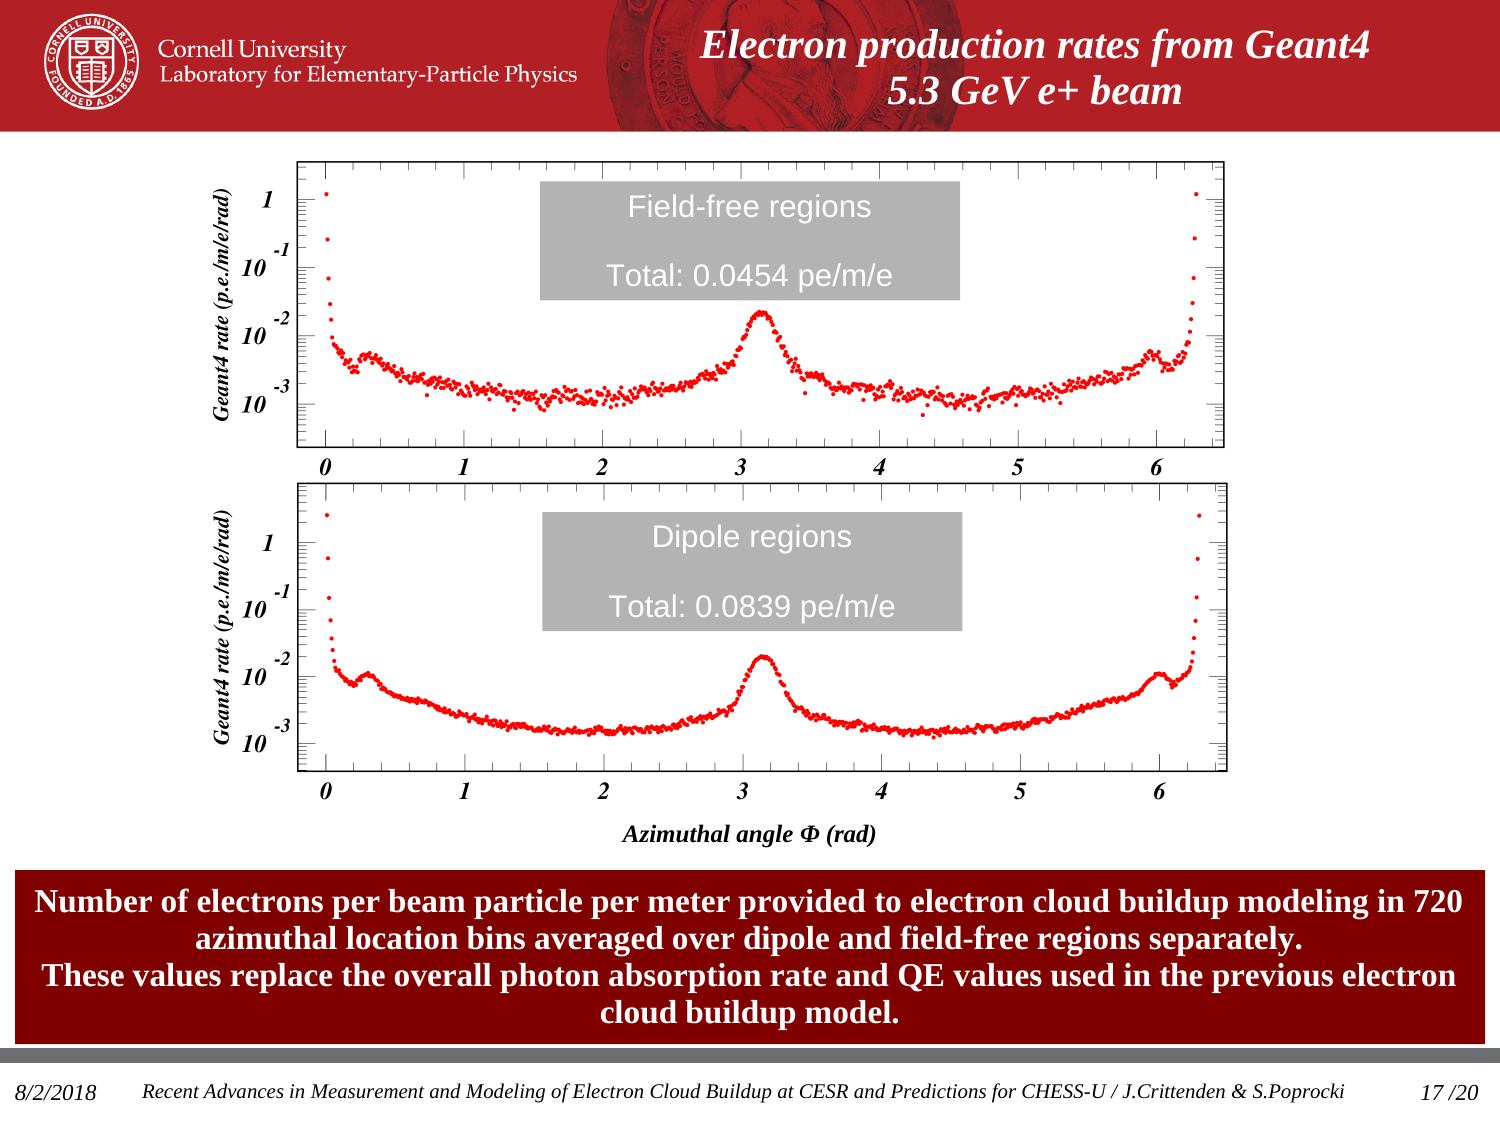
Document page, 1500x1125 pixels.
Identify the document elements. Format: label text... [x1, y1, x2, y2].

text_box Azimuthal angle Φ (rad) [600, 812, 901, 856]
picture [0, 0, 570, 132]
text_box Number of electrons per beam particle per meter provided to electron cloud buildup modeling in 720 azimuthal location bins averaged over dipole and field-free regions separately. These values replace the overall photon absorption rate and QE values used in the previous electron cloud buildup model. [15, 870, 1486, 1045]
text_box Field-free regions Total: 0.0454 pe/m/e [540, 181, 961, 301]
title Electron production rates from Geant4 5.3 GeV e+ beam [570, 0, 1500, 136]
text_box Dipole regions Total: 0.0839 pe/m/e [542, 512, 963, 632]
picture [206, 156, 1237, 804]
